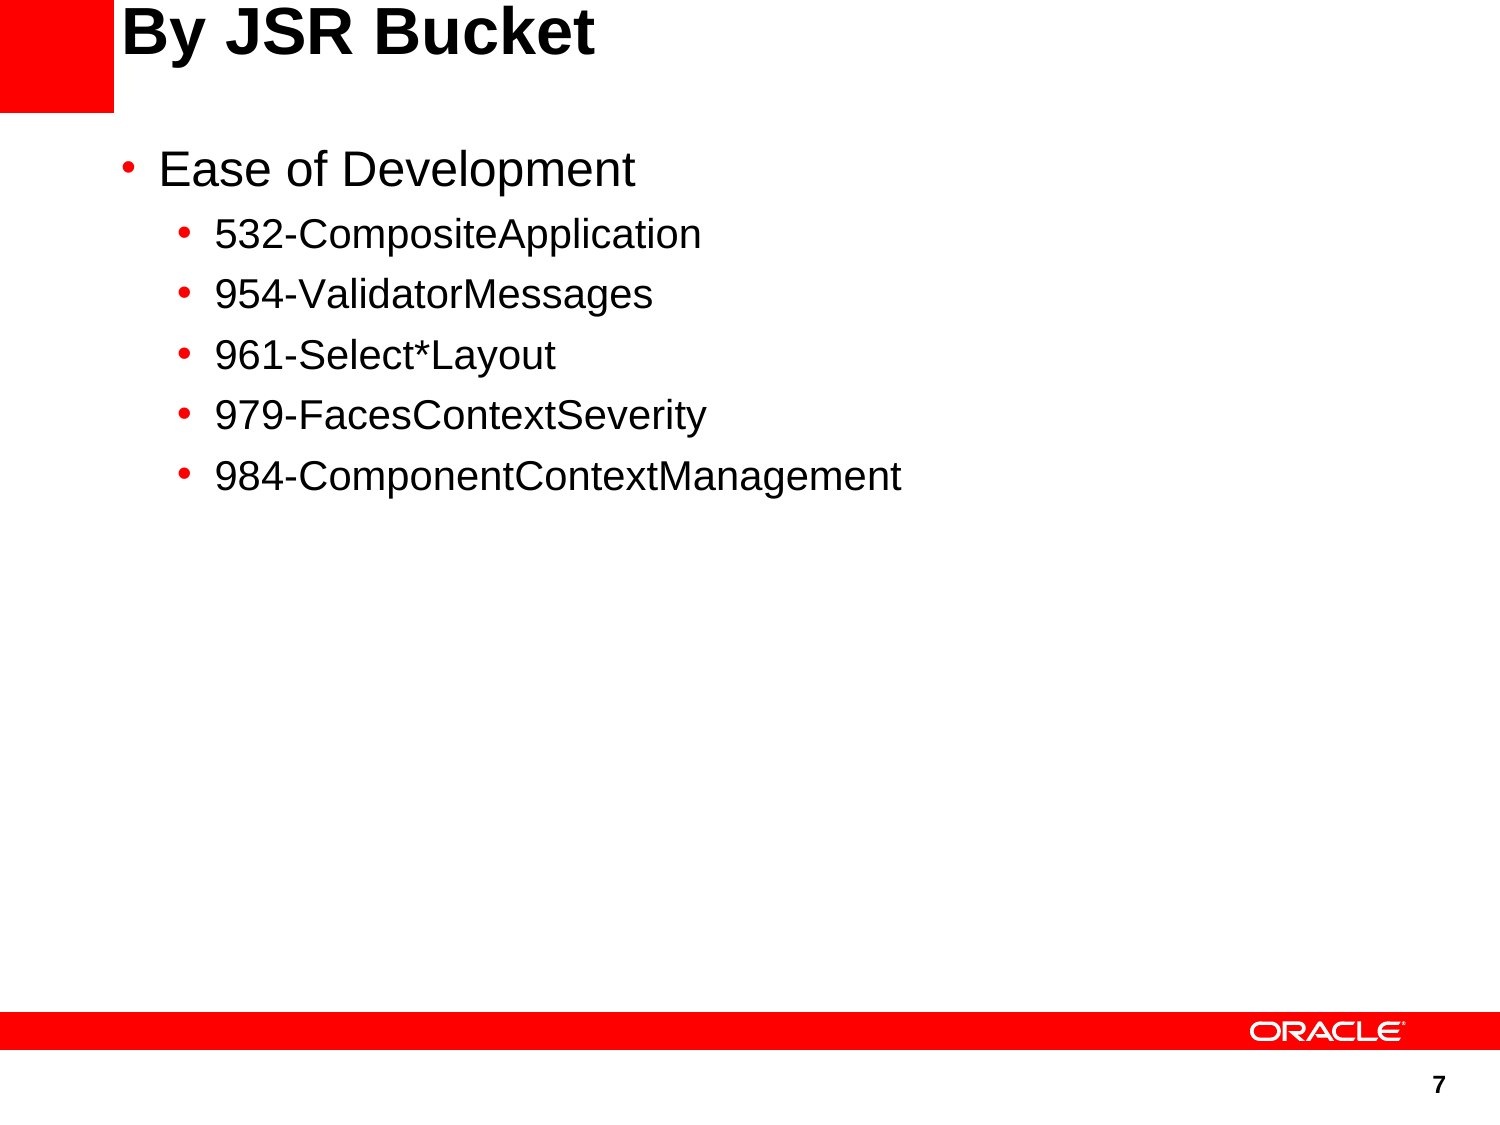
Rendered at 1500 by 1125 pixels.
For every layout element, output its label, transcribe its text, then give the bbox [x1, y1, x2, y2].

picture [0, 1012, 1500, 1050]
title By JSR Bucket [121, 0, 1366, 128]
picture [0, 0, 114, 113]
list Ease of Development 532-CompositeApplication 954-ValidatorMessages 961-Select*Layout 979-FacesContextSeverity 984-ComponentContextManagement [121, 136, 1358, 835]
